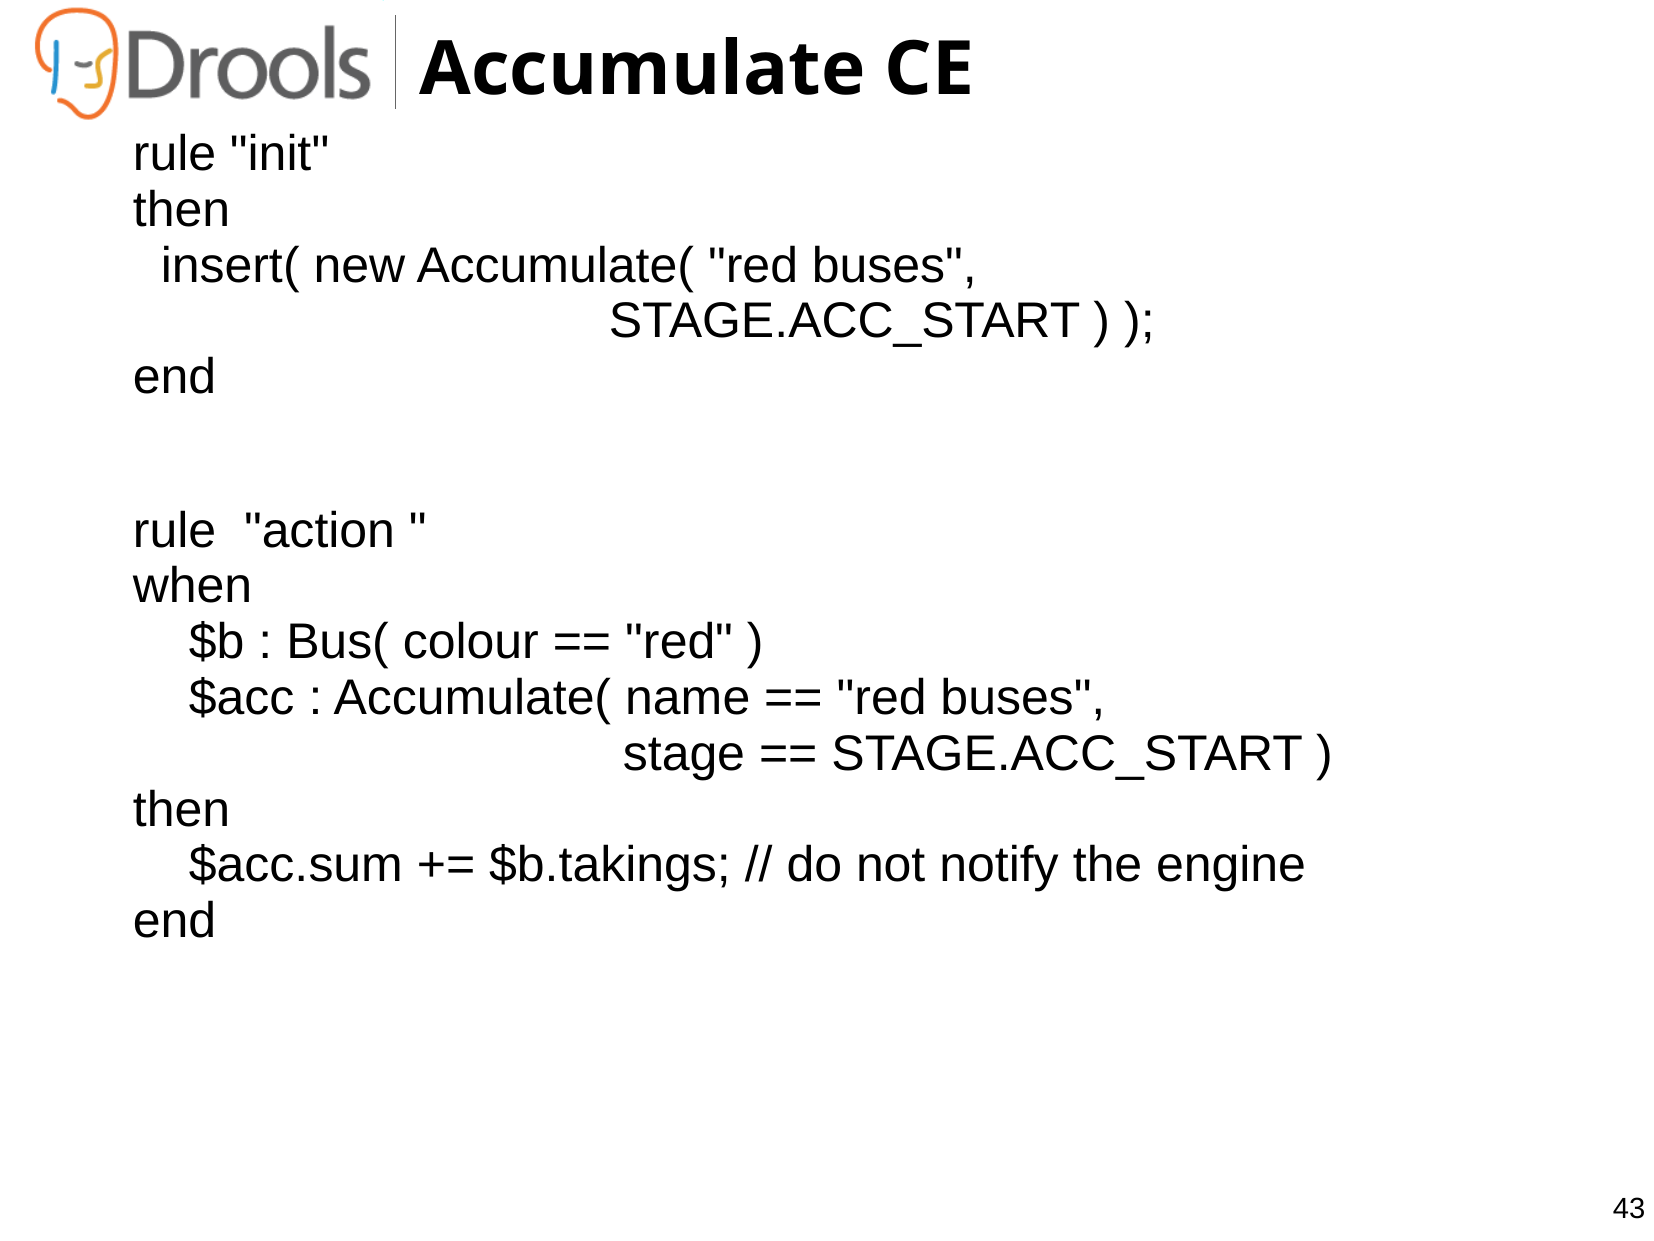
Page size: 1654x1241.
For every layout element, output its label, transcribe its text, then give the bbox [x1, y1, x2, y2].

picture [29, 0, 384, 126]
text_box rule "init" then insert( new Accumulate( "red buses", STAGE.ACC_START ) ); end rule "action " when $b : Bus( colour == "red" ) $acc : Accumulate( name == "red buses", stage == STAGE.ACC_START ) then $acc.sum += $b.takings; // do not notify the engine end [118, 118, 1494, 1101]
title Accumulate CE [419, 12, 1630, 119]
